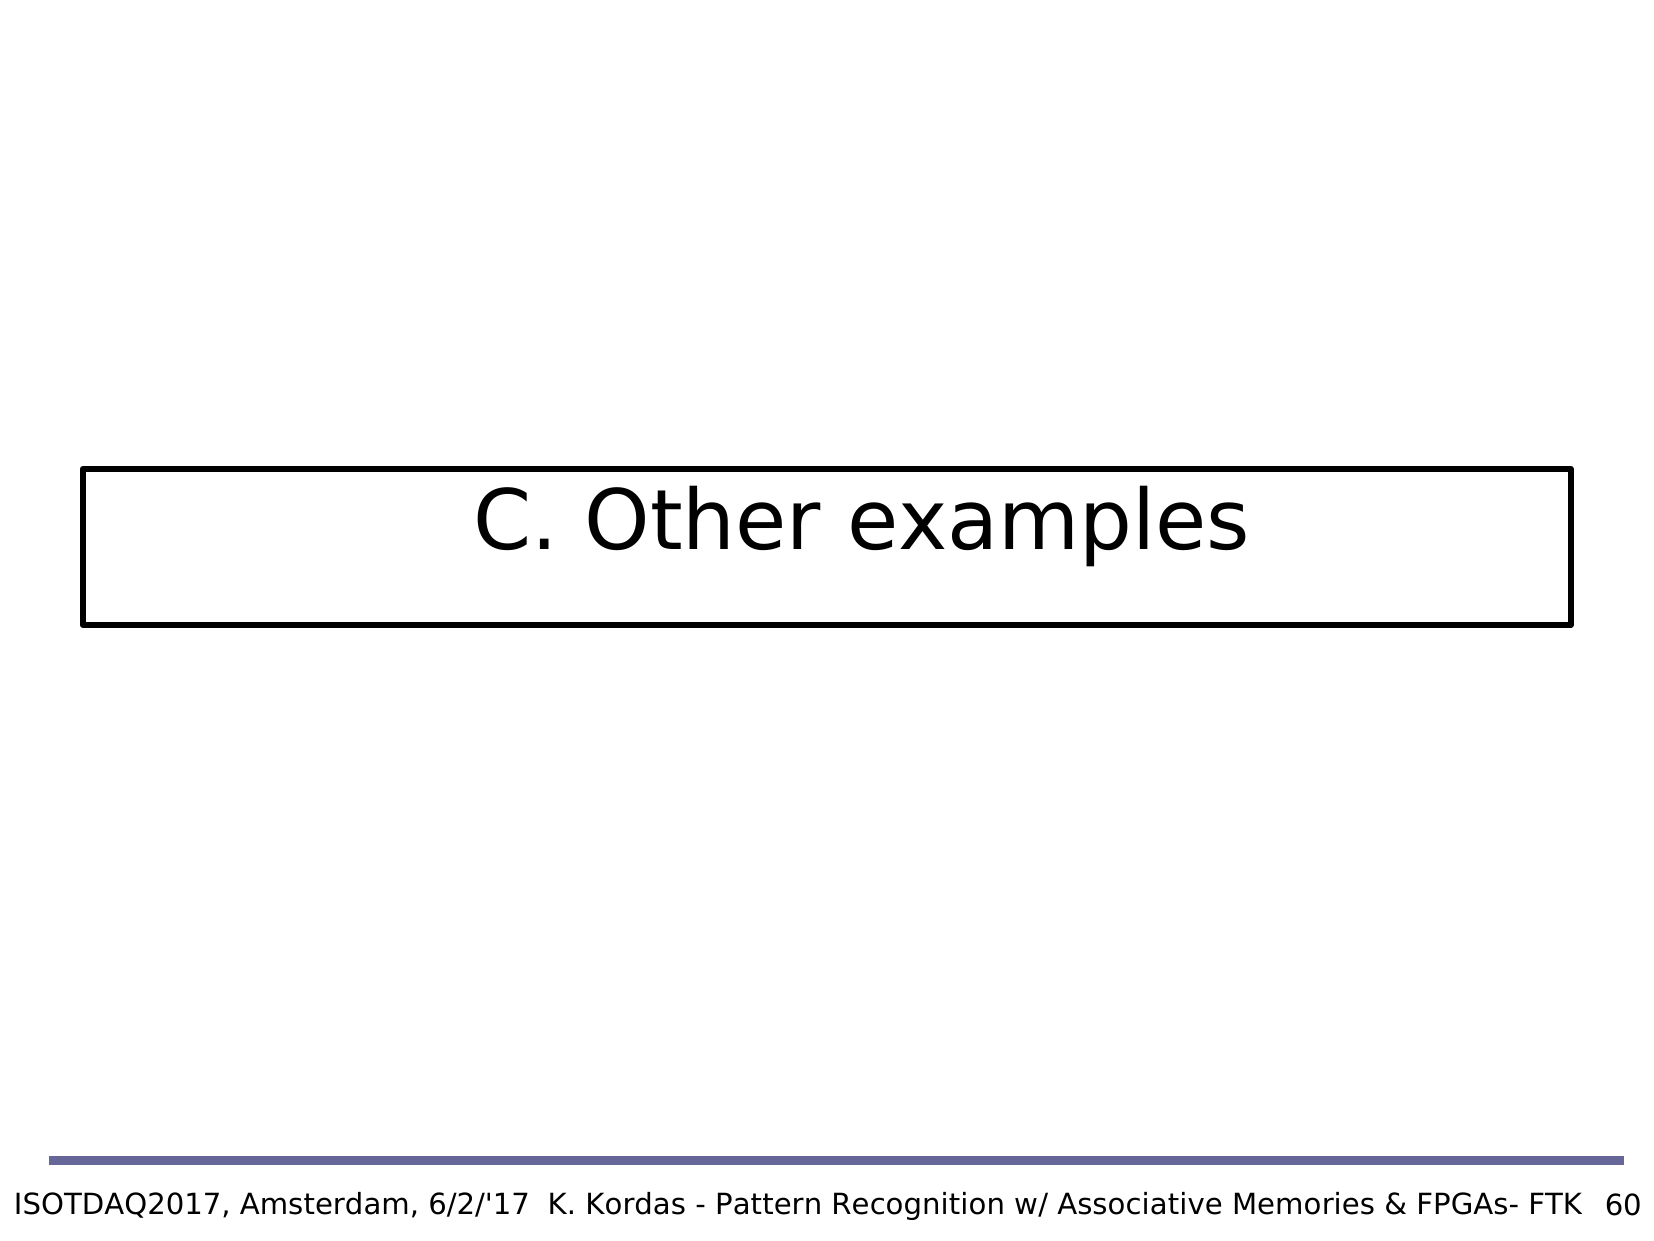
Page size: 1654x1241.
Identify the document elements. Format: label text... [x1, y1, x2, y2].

list C. Other examples [82, 468, 1571, 625]
